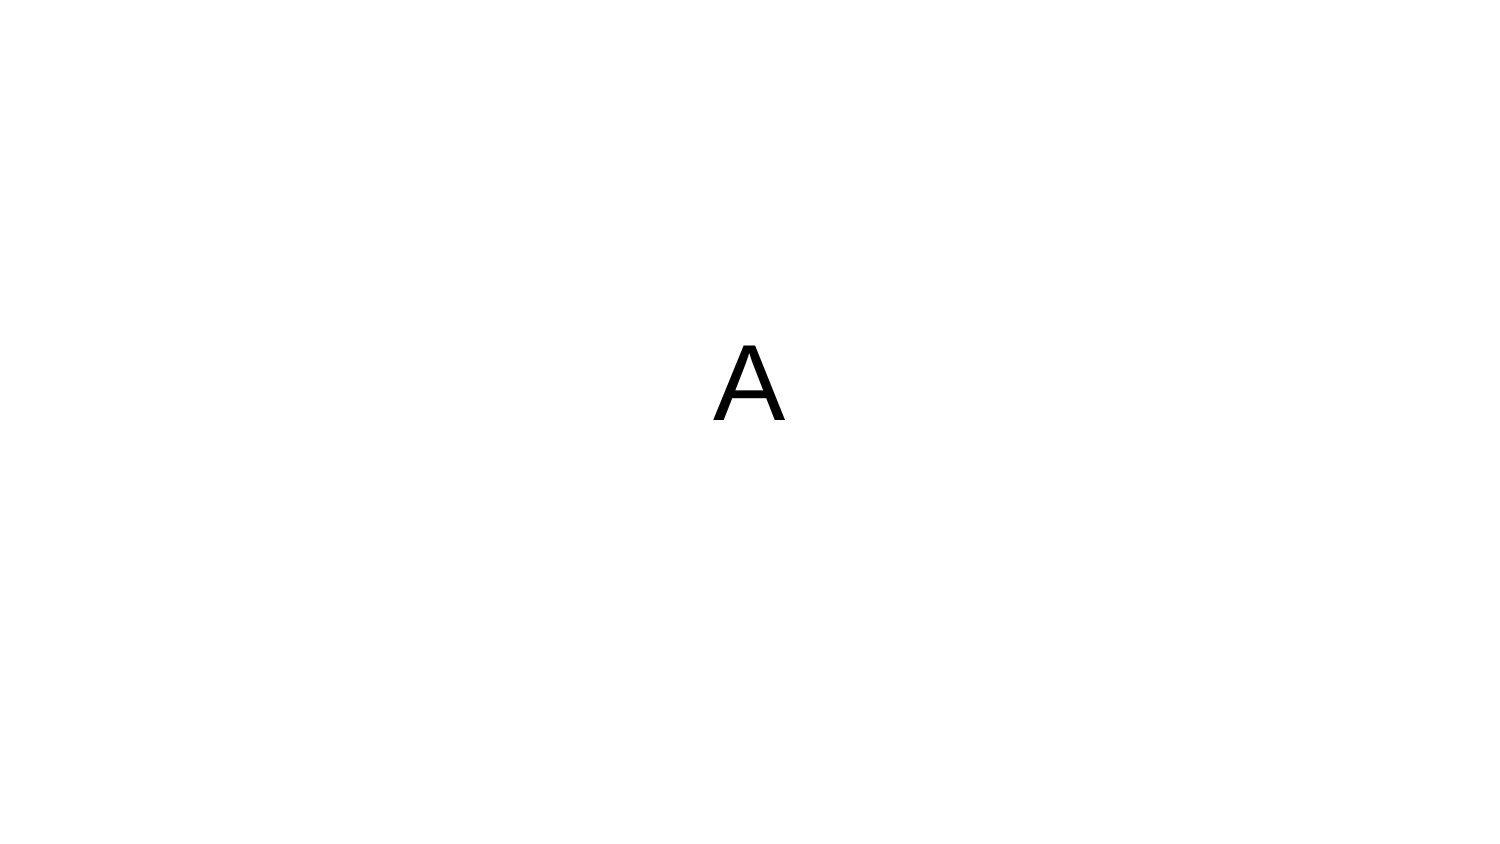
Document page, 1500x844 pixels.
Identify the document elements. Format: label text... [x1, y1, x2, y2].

title A [51, 122, 1449, 459]
